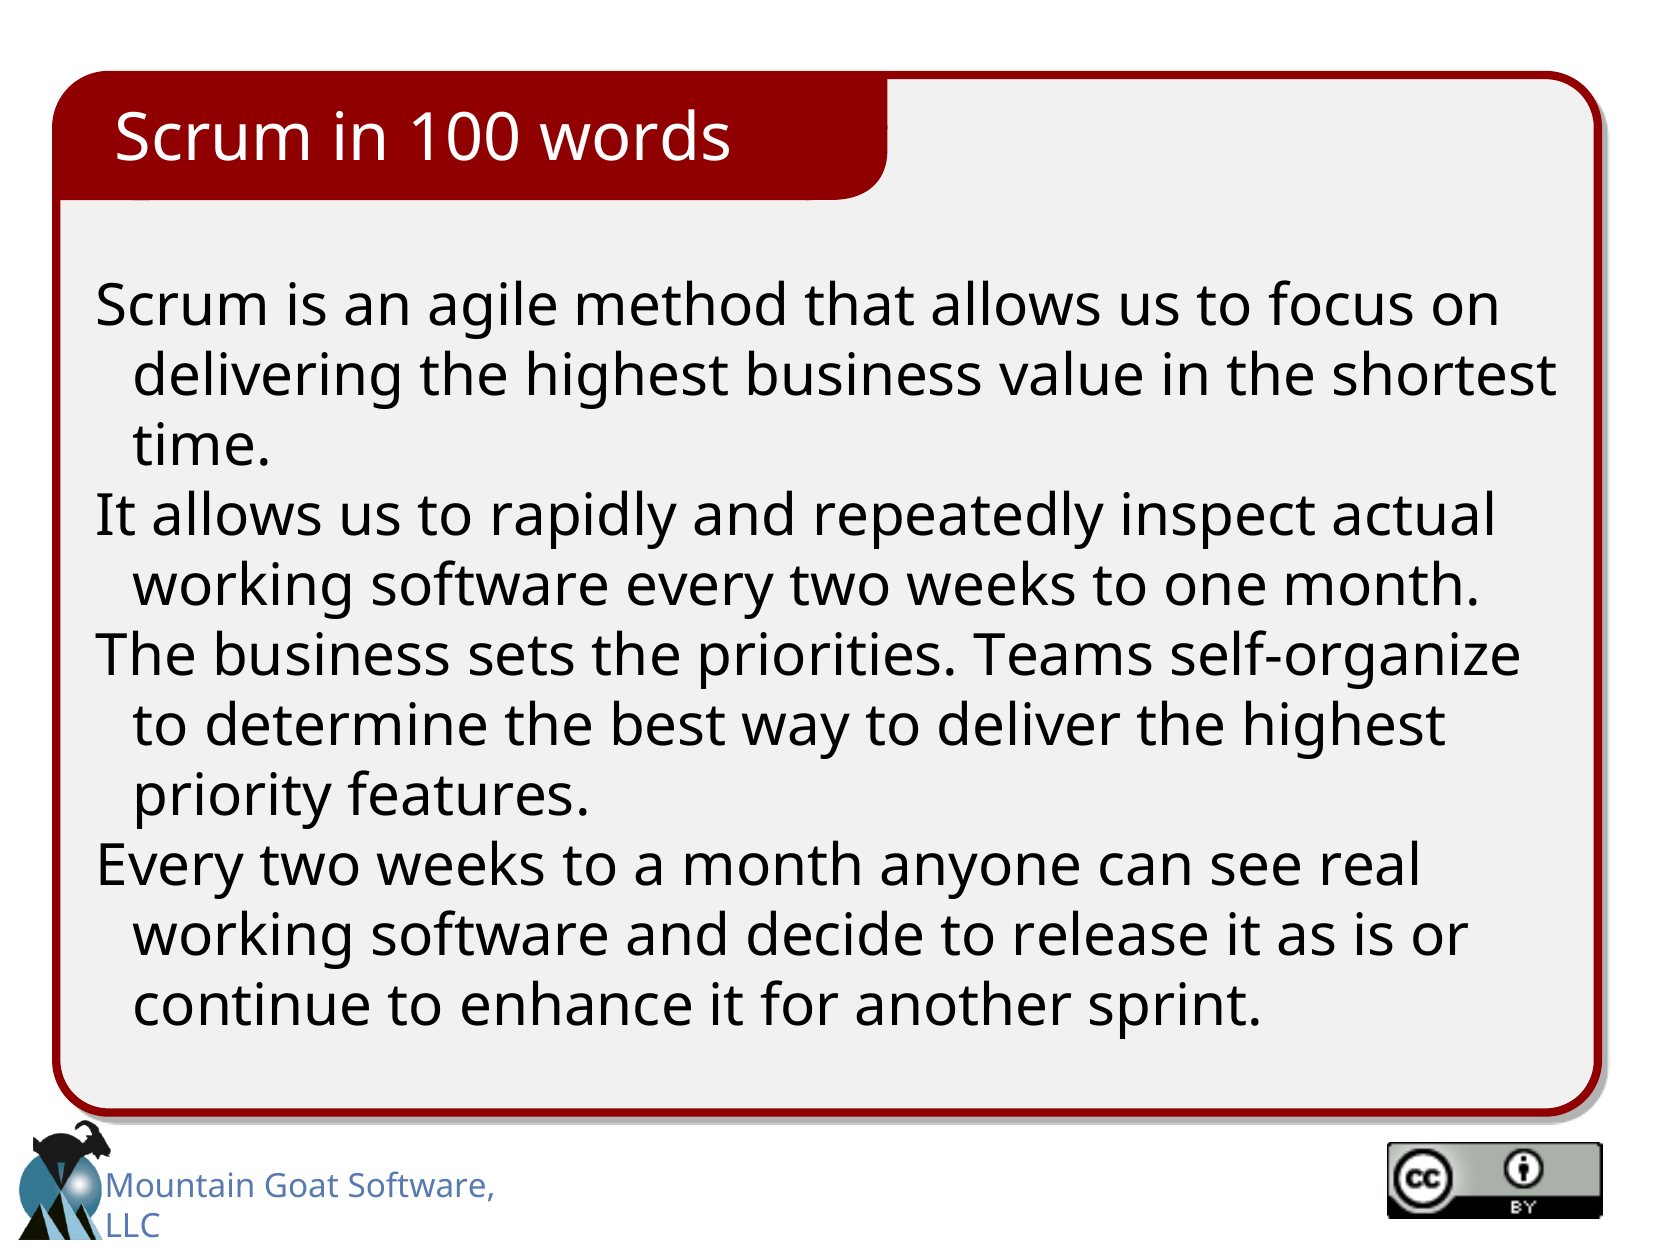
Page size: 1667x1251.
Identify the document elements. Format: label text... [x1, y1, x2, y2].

text_box Scrum is an agile method that allows us to focus on delivering the highest business value in the shortest time. It allows us to rapidly and repeatedly inspect actual working software every two weeks to one month. The business sets the priorities. Teams self-organize to determine the best way to deliver the highest priority features. Every two weeks to a month anyone can see real working software and decide to release it as is or continue to enhance it for another sprint. [95, 239, 1559, 1065]
picture [1387, 1142, 1603, 1219]
text_box [54, 74, 1598, 1113]
picture [18, 1120, 111, 1240]
text_box Scrum in 100 words [106, 85, 884, 200]
